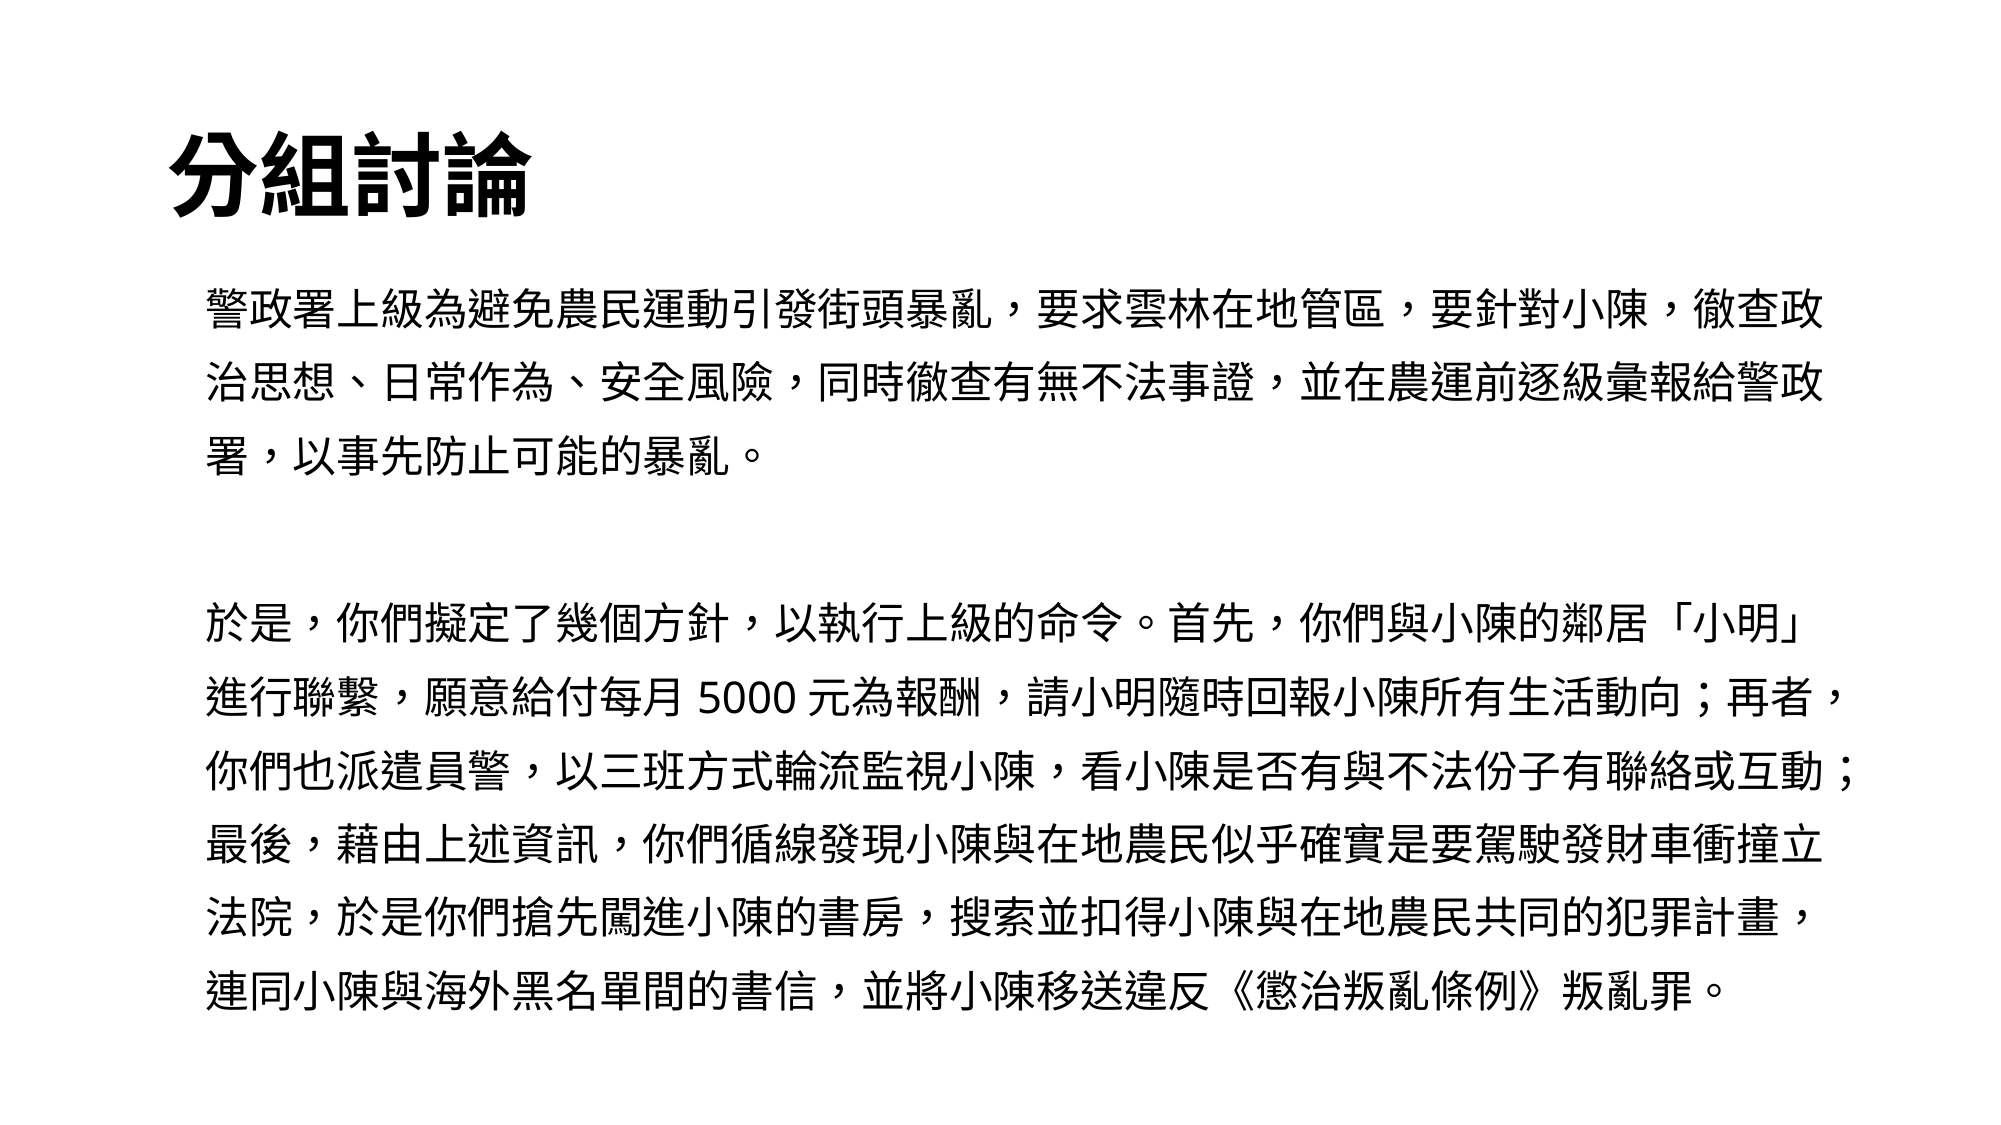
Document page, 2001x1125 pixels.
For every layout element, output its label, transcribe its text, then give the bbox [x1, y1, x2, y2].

list 警政署上級為避免農民運動引發街頭暴亂，要求雲林在地管區，要針對小陳，徹查政治思想、日常作為、安全風險，同時徹查有無不法事證，並在農運前逐級彙報給警政署，以事先防止可能的暴亂。 於是，你們擬定了幾個方針，以執行上級的命令。首先，你們與小陳的鄰居「小明」進行聯繫，願意給付每月5000元為報酬，請小明隨時回報小陳所有生活動向；再者，你們也派遣員警，以三班方式輪流監視小陳，看小陳是否有與不法份子有聯絡或互動；最後，藉由上述資訊，你們循線發現小陳與在地農民似乎確實是要駕駛發財車衝撞立法院，於是你們搶先闖進小陳的書房，搜索並扣得小陳與在地農民共同的犯罪計畫，連同小陳與海外黑名單間的書信，並將小陳移送違反《懲治叛亂條例》叛亂罪。 [152, 253, 1863, 1125]
title 分組討論 [152, 122, 1692, 222]
